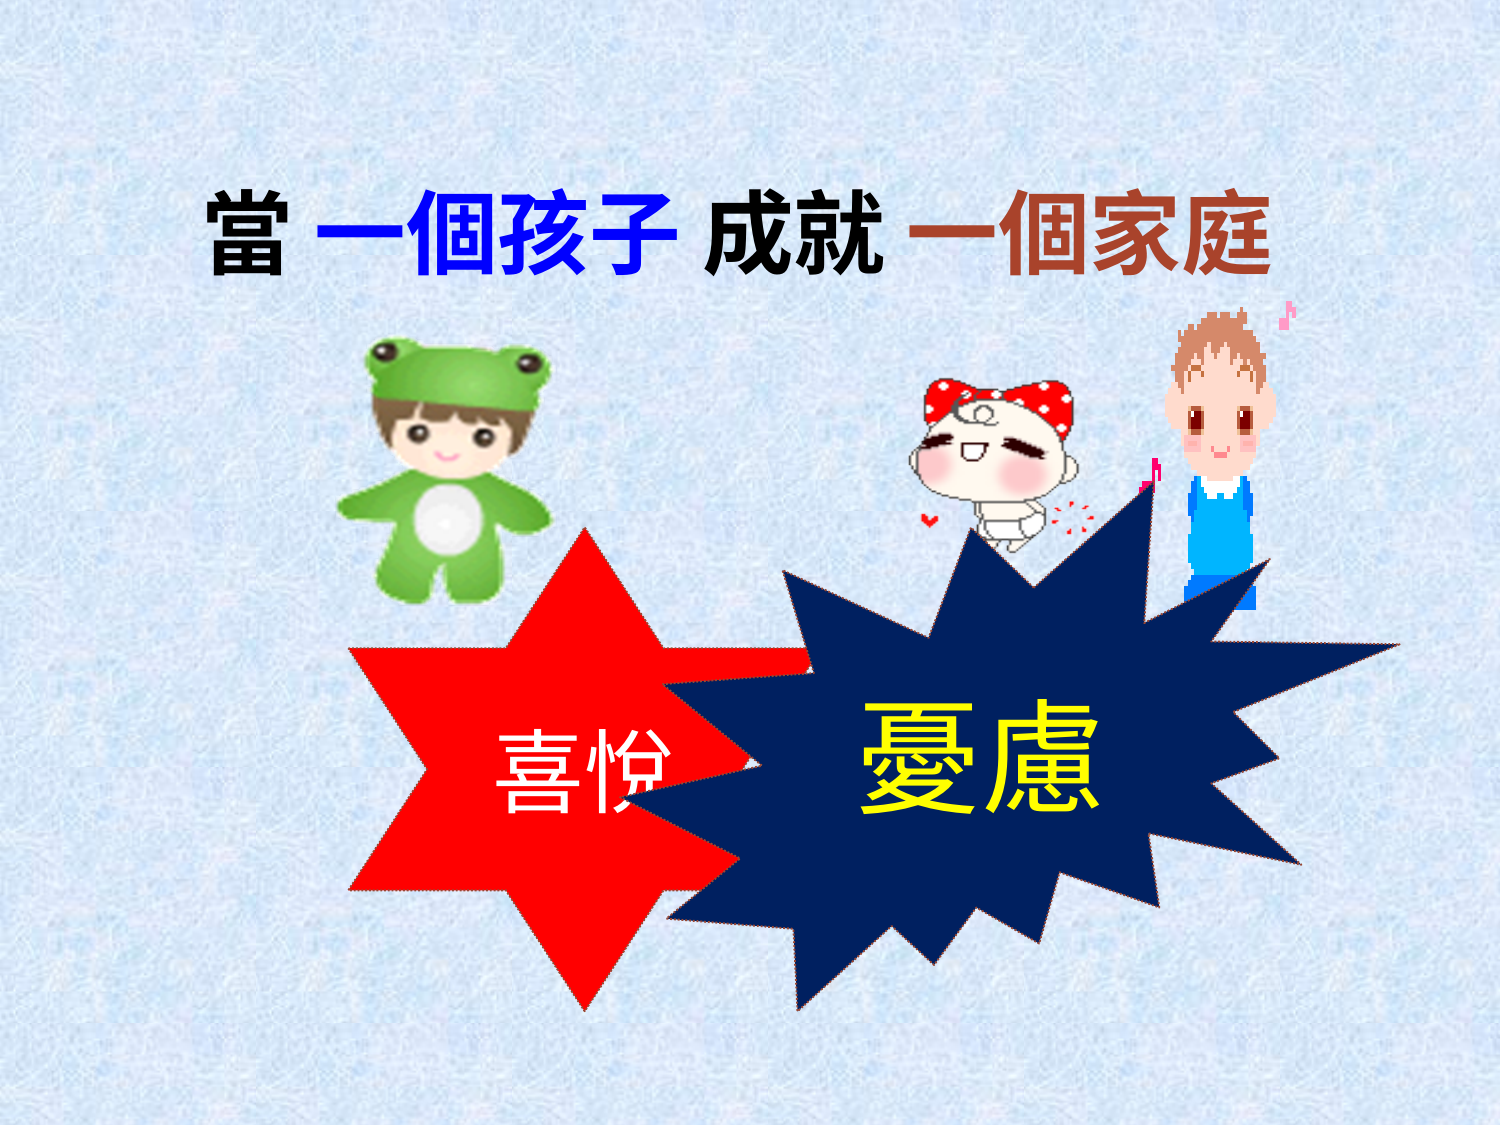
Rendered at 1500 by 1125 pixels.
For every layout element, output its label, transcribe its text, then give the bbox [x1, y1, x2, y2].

picture [879, 370, 1105, 558]
text_box 喜悅 [348, 527, 811, 1012]
text_box 喜悅 [630, 758, 655, 774]
picture [330, 326, 562, 610]
text_box 憂慮 [620, 481, 1400, 1012]
title 當 一個孩子 成就 一個家庭 [100, 113, 1376, 291]
picture [1139, 278, 1306, 610]
text_box 喜悅 [636, 781, 646, 793]
